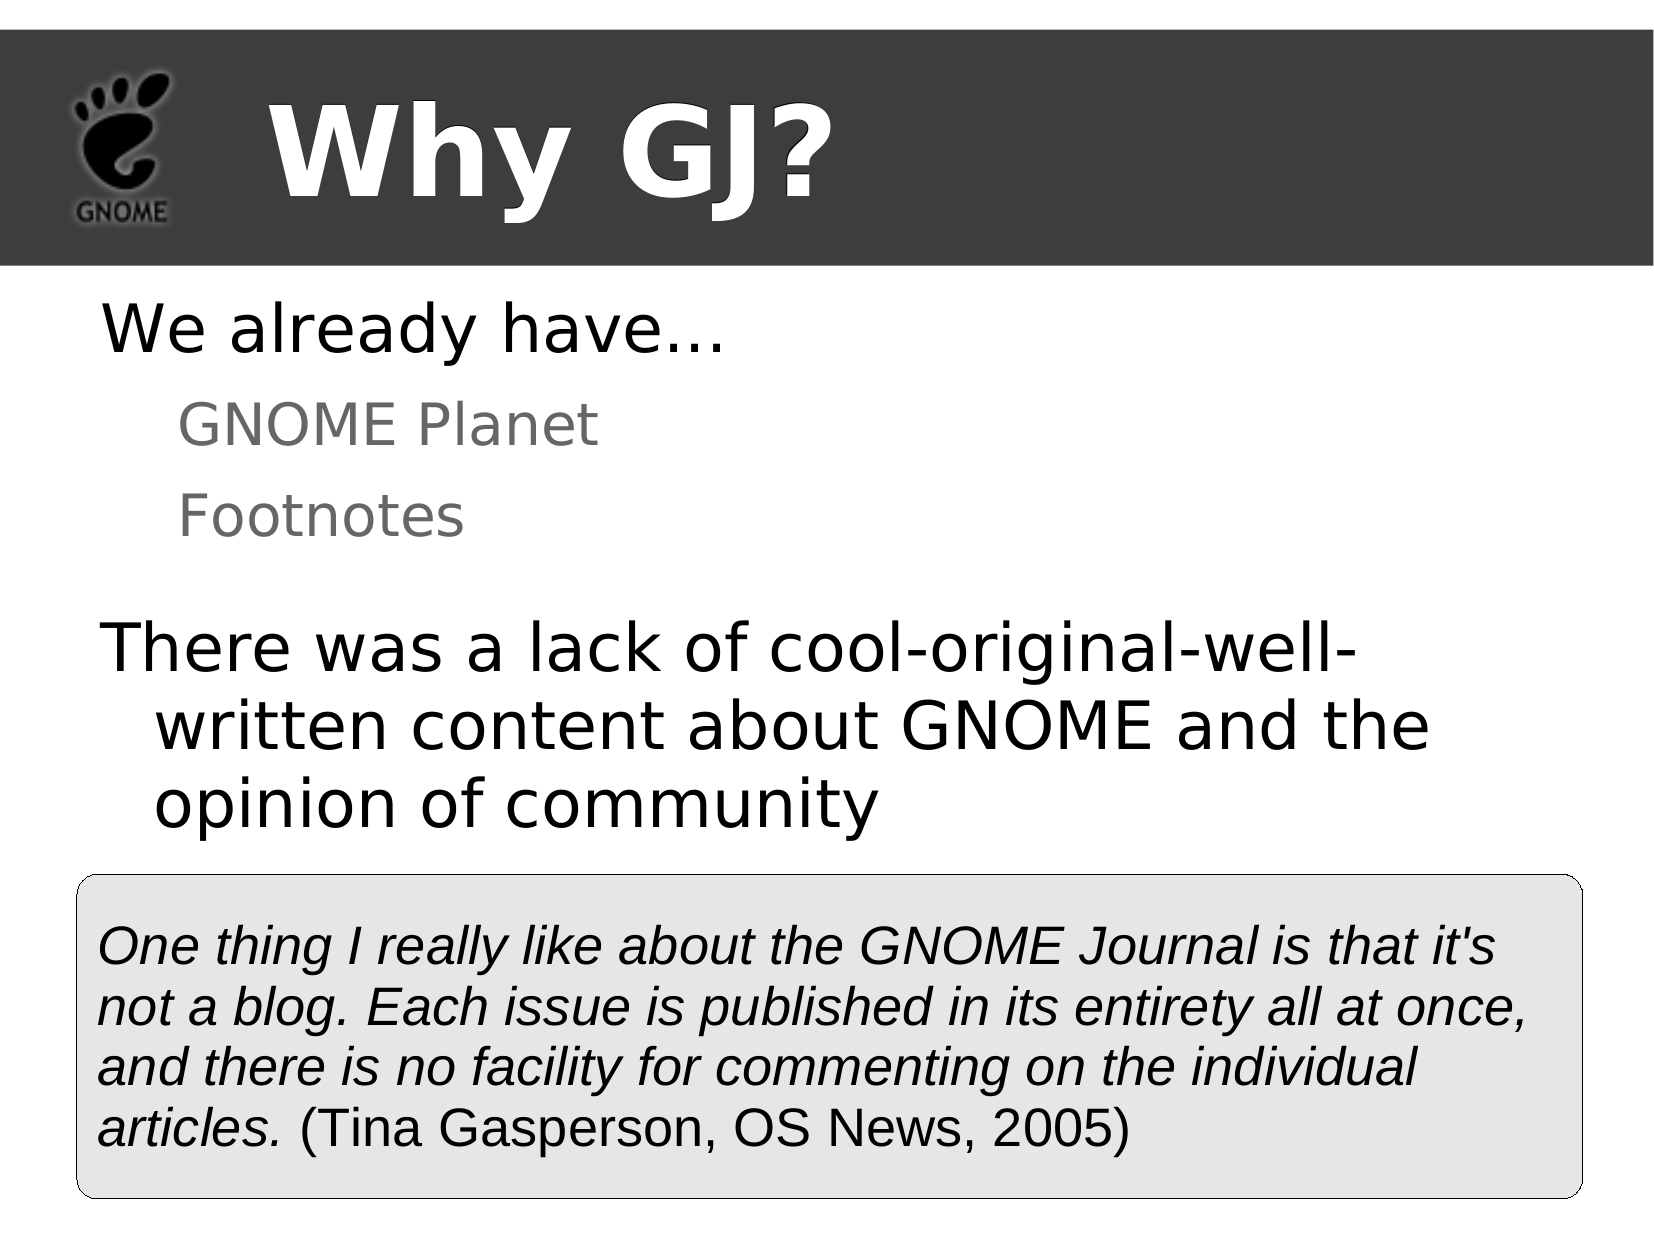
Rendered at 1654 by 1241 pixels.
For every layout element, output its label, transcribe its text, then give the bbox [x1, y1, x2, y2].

title Why GJ? [265, 49, 1571, 257]
list We already have... GNOME Planet Footnotes There was a lack of cool-original-well-written content about GNOME and the opinion of community [82, 290, 1571, 880]
text_box One thing I really like about the GNOME Journal is that it's not a blog. Each issue is published in its entirety all at once, and there is no facility for commenting on the individual articles. (Tina Gasperson, OS News, 2005) [76, 874, 1583, 1199]
picture [35, 60, 205, 237]
